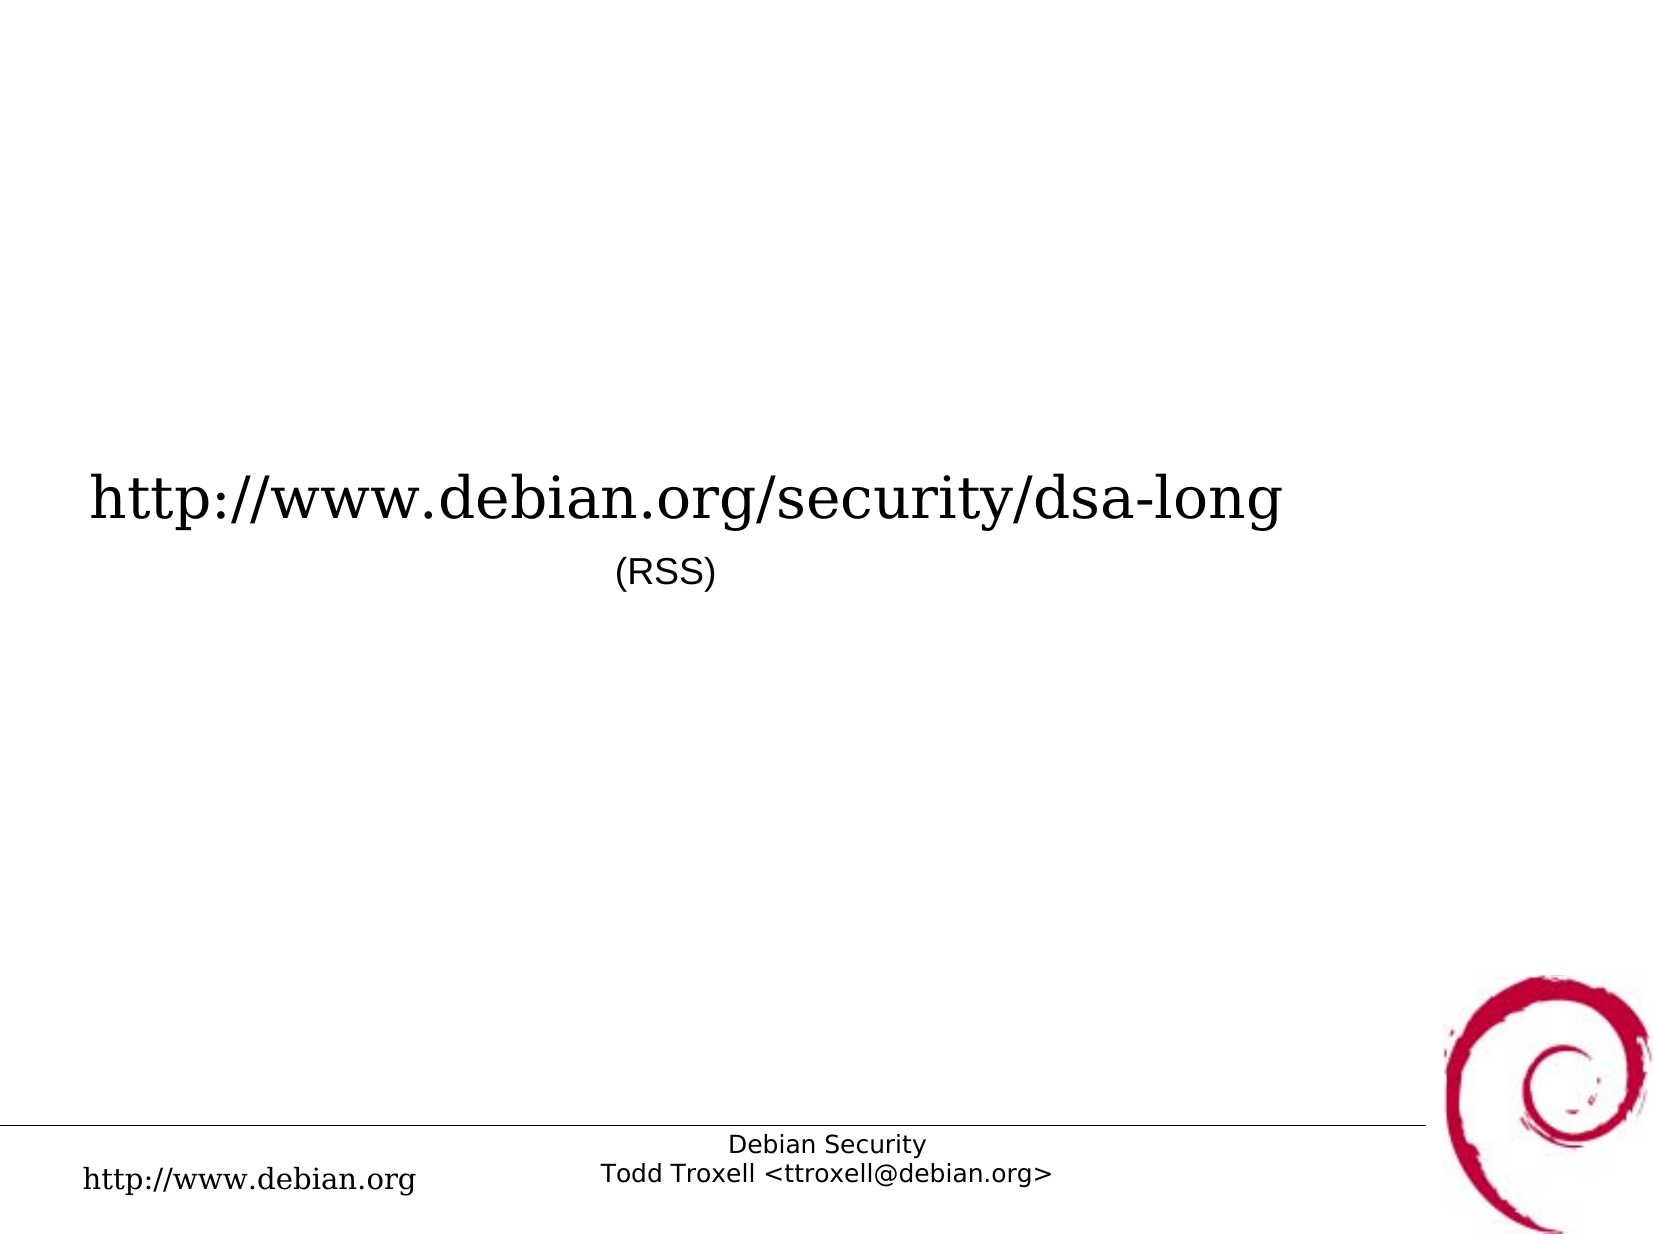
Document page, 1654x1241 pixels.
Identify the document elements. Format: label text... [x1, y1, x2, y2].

picture [1443, 975, 1654, 1234]
text_box http://www.debian.org/security/dsa-long [75, 457, 1538, 540]
text_box (RSS) [600, 543, 732, 601]
